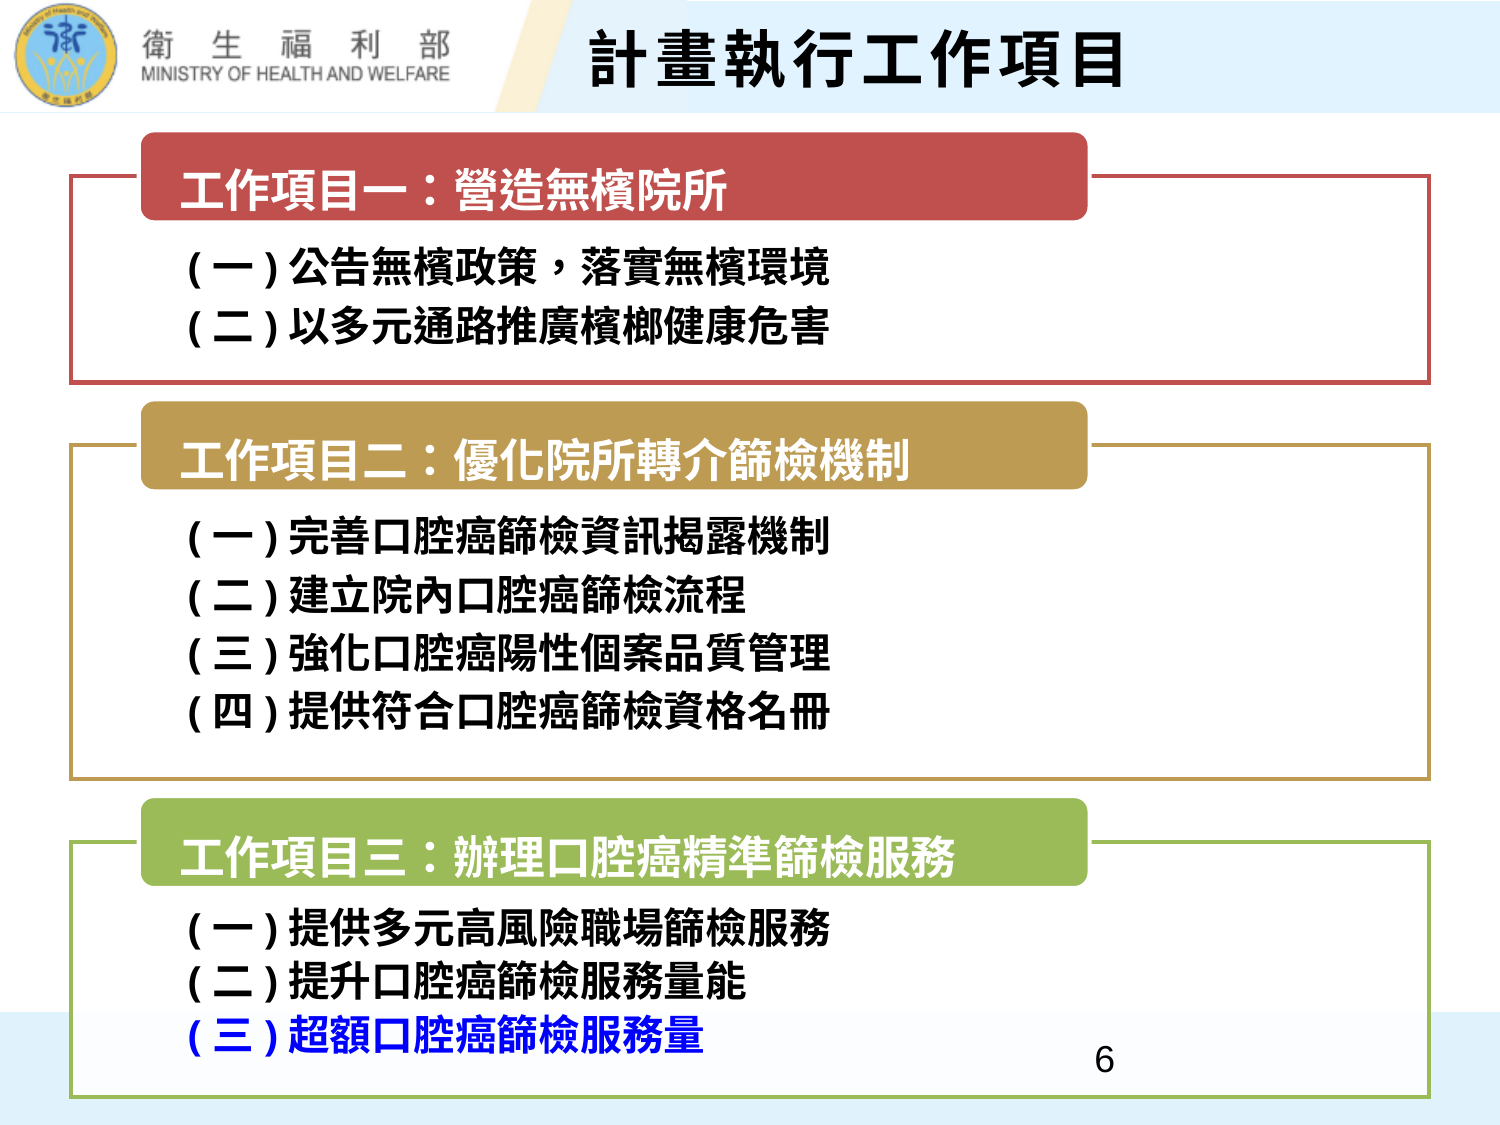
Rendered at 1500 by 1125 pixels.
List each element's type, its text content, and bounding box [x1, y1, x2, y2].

text_box (一)提供多元高風險職場篩檢服務 (二)提升口腔癌篩檢服務量能 (三)超額口腔癌篩檢服務量 [70, 842, 1430, 1098]
text_box 工作項目一：營造無檳院所 [138, 130, 1090, 223]
text_box (一)公告無檳政策，落實無檳環境 (二)以多元通路推廣檳榔健康危害 [70, 176, 1430, 383]
text_box (一)完善口腔癌篩檢資訊揭露機制 (二)建立院內口腔癌篩檢流程 (三)強化口腔癌陽性個案品質管理 (四)提供符合口腔癌篩檢資格名冊 [70, 445, 1430, 780]
text_box 工作項目二：優化院所轉介篩檢機制 [138, 399, 1090, 492]
text_box 工作項目三：辦理口腔癌精準篩檢服務 [138, 796, 1090, 889]
text_box 計畫執行工作項目 [571, 11, 1474, 103]
text_box 6 [1079, 1027, 1430, 1088]
